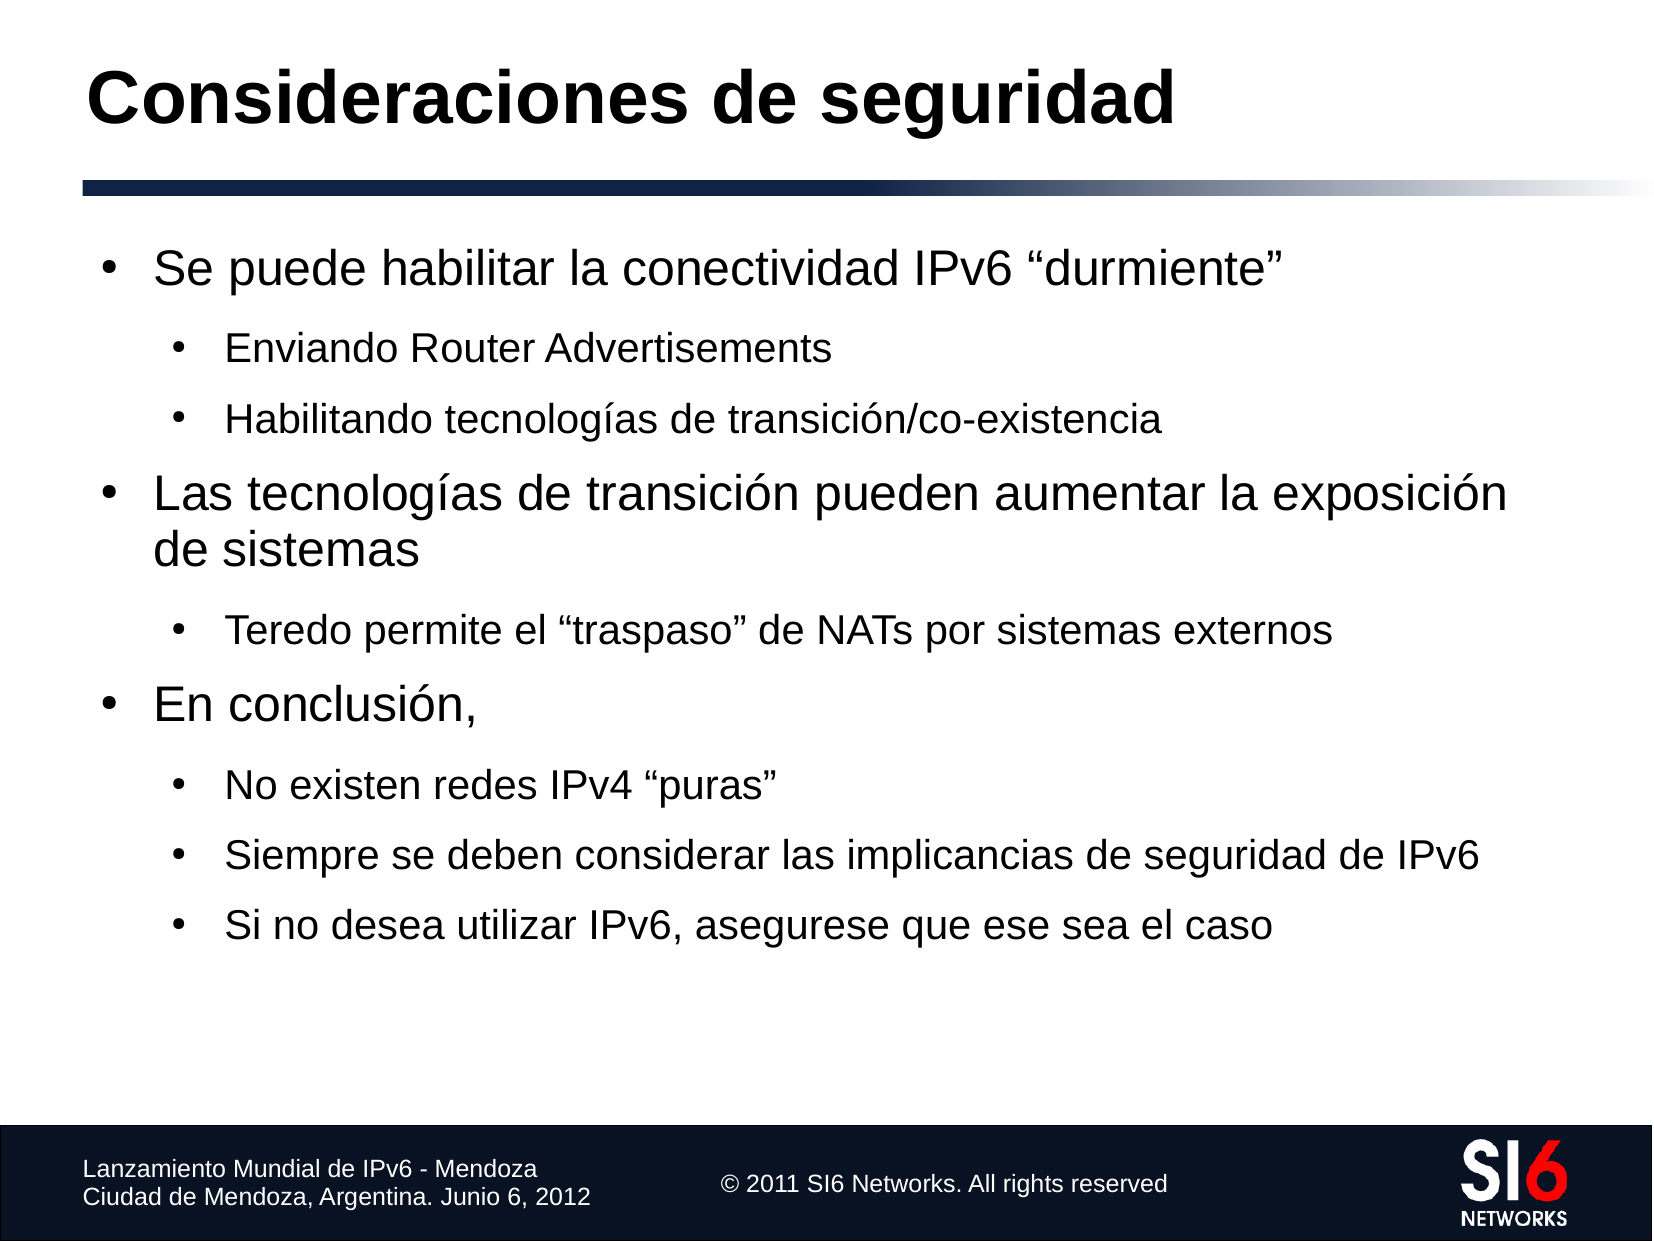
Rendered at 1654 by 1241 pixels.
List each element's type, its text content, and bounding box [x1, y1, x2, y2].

list Se puede habilitar la conectividad IPv6 “durmiente” Enviando Router Advertisements Habilitando tecnologías de transición/co-existencia Las tecnologías de transición pueden aumentar la exposición de sistemas Teredo permite el “traspaso” de NATs por sistemas externos En conclusión, No existen redes IPv4 “puras” Siempre se deben considerar las implicancias de seguridad de IPv6 Si no desea utilizar IPv6, asegurese que ese sea el caso [82, 240, 1571, 1109]
picture [1461, 1139, 1567, 1226]
title Consideraciones de seguridad [86, 30, 1576, 166]
